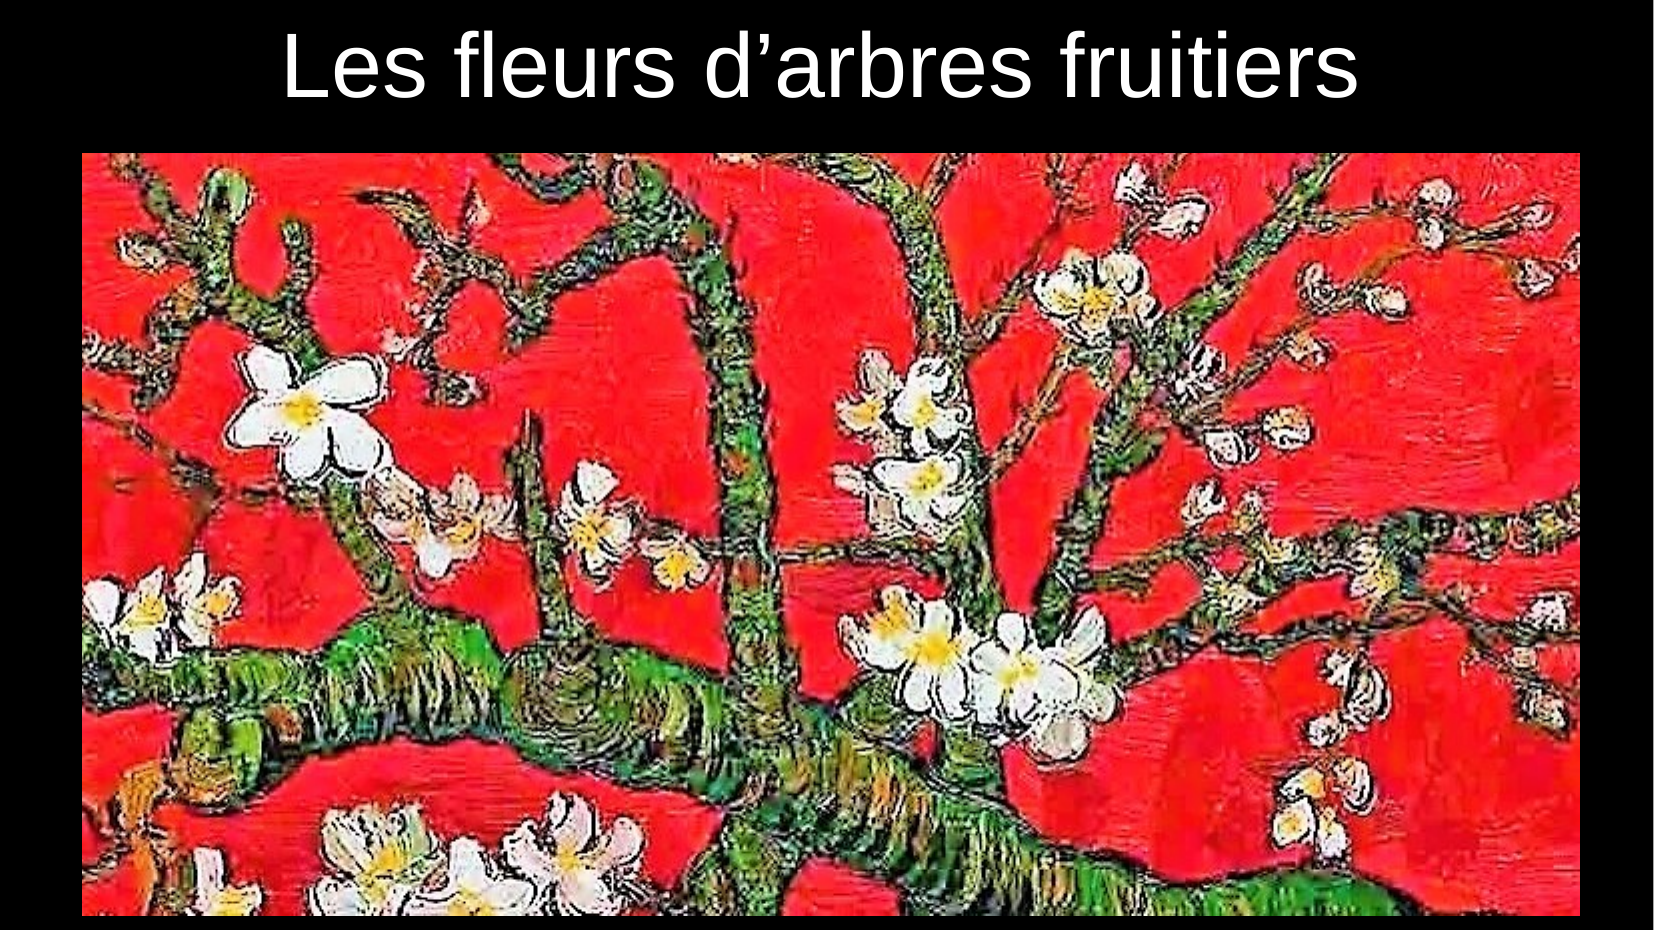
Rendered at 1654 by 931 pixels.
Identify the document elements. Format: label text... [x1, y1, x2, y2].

picture [82, 153, 1580, 916]
title Les fleurs d’arbres fruitiers [76, 14, 1565, 119]
